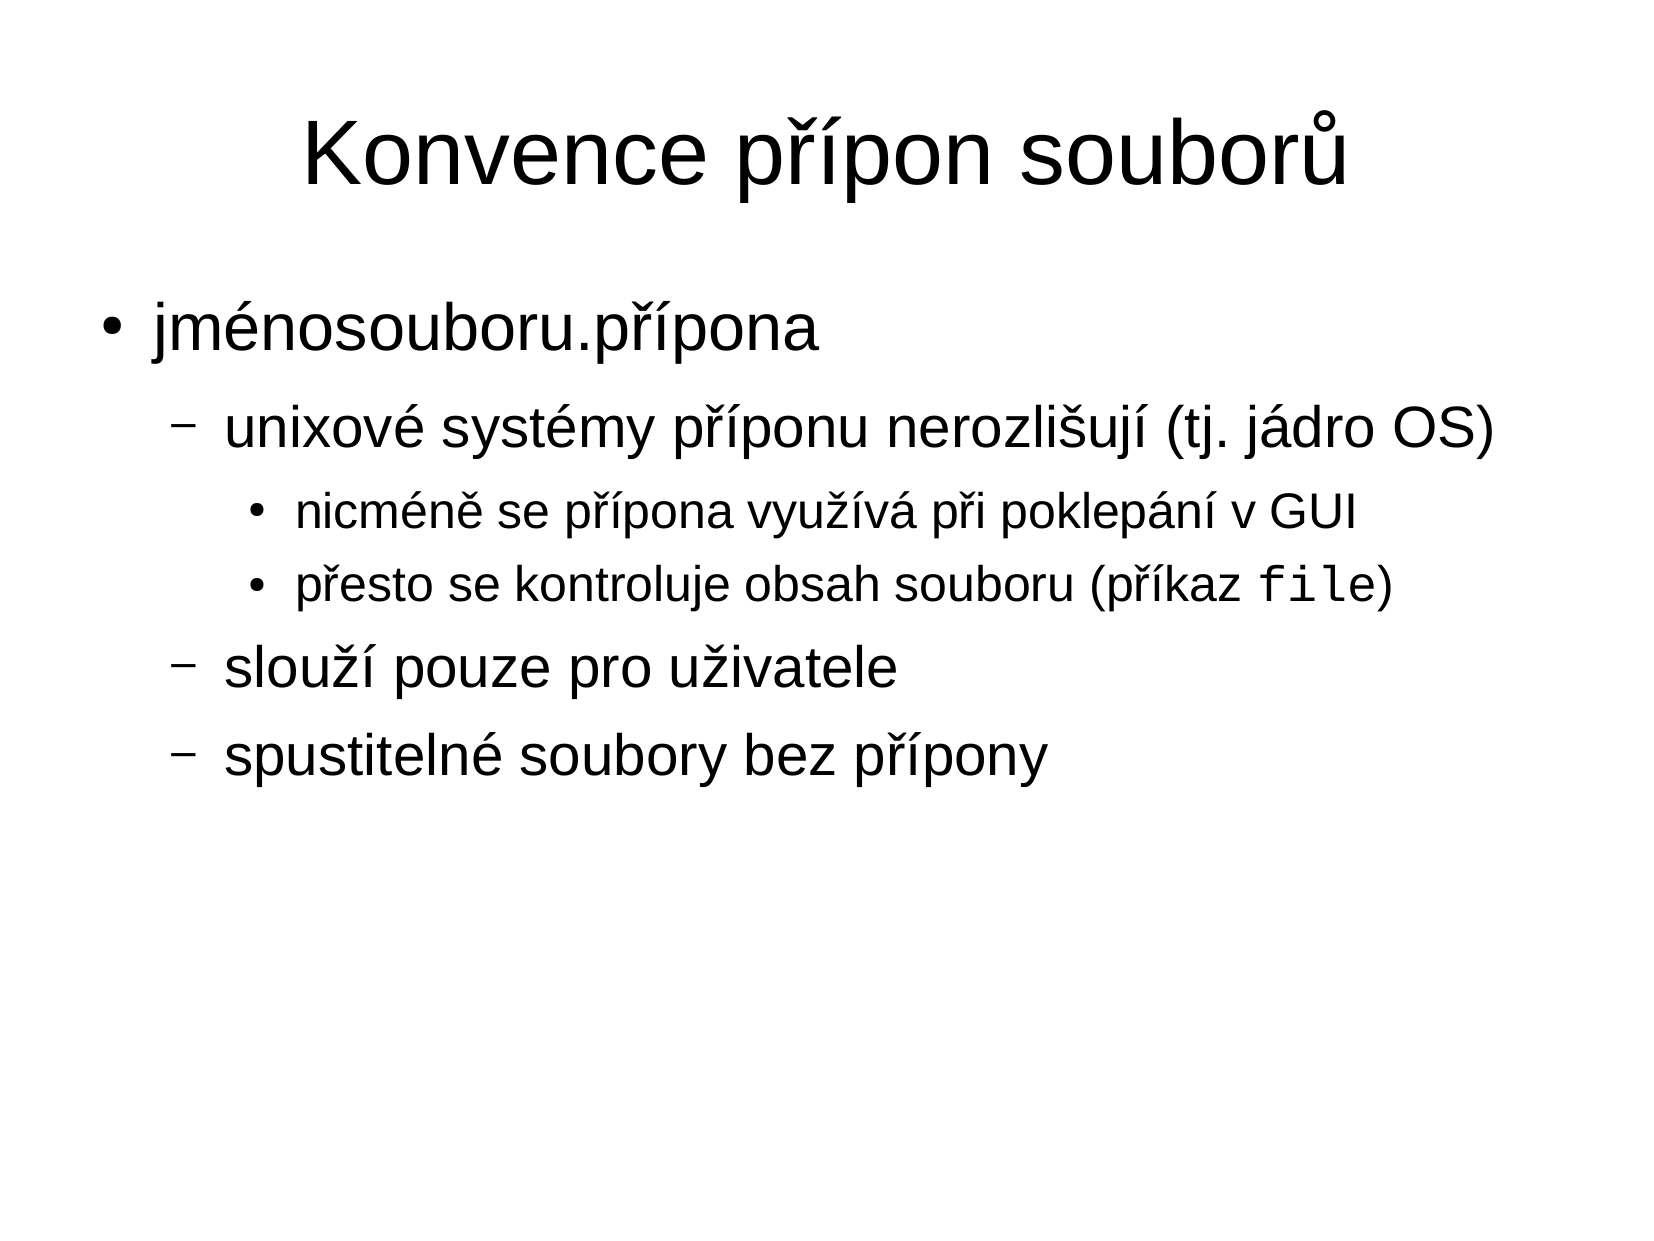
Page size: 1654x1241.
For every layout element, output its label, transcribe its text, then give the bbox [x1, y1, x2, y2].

list jménosouboru.přípona unixové systémy příponu nerozlišují (tj. jádro OS) nicméně se přípona využívá při poklepání v GUI přesto se kontroluje obsah souboru (příkaz file) slouží pouze pro uživatele spustitelné soubory bez přípony [82, 290, 1571, 1094]
title Konvence přípon souborů [82, 56, 1571, 250]
